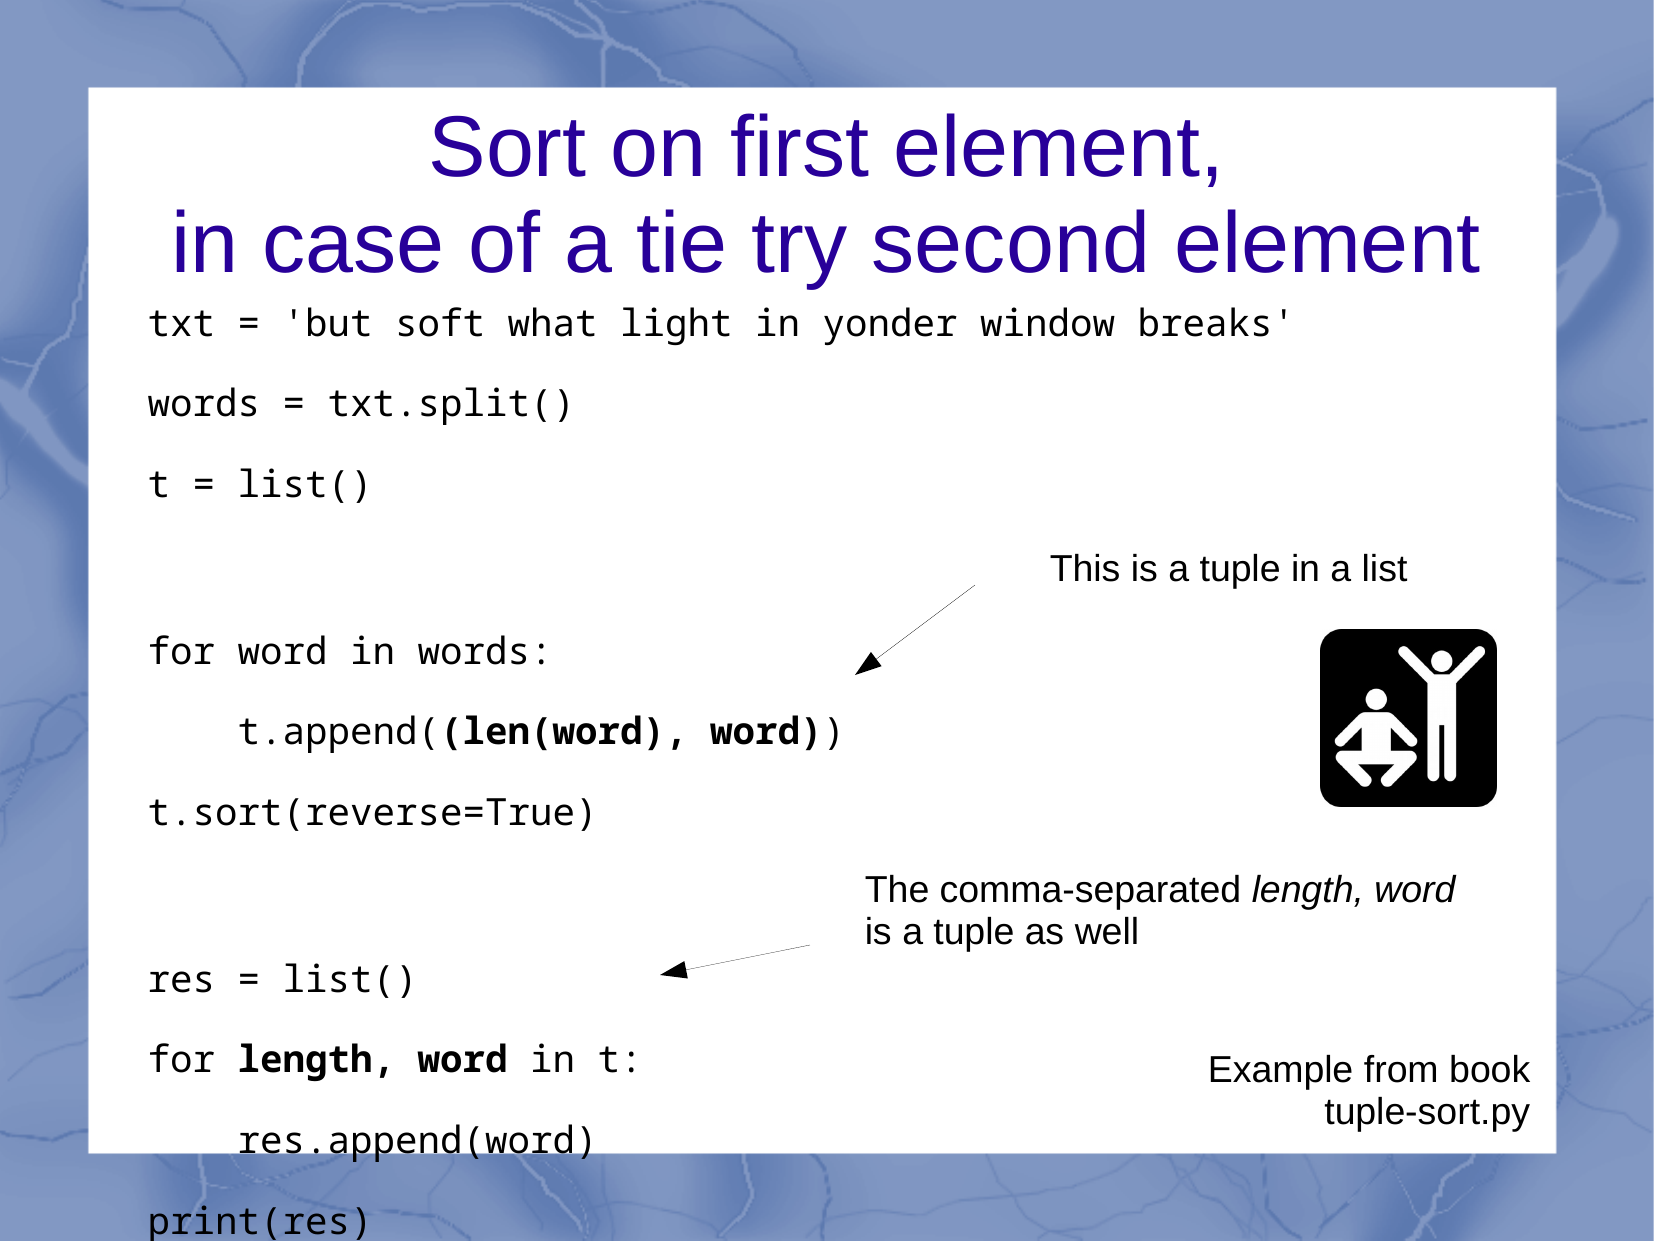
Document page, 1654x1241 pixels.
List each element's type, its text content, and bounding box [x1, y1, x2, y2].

list txt = 'but soft what light in yonder window breaks' words = txt.split() t = list() for word in words: t.append((len(word), word)) t.sort(reverse=True) res = list() for length, word in t: res.append(word) print(res) [147, 296, 1506, 1241]
title Sort on first element, in case of a tie try second element [118, 90, 1536, 298]
text_box Example from book tuple-sort.py [1193, 1041, 1546, 1141]
picture [1320, 629, 1497, 807]
picture [0, 0, 1654, 1241]
text_box This is a tuple in a list [1035, 540, 1423, 597]
text_box The comma-separated length, word is a tuple as well [850, 861, 1471, 961]
